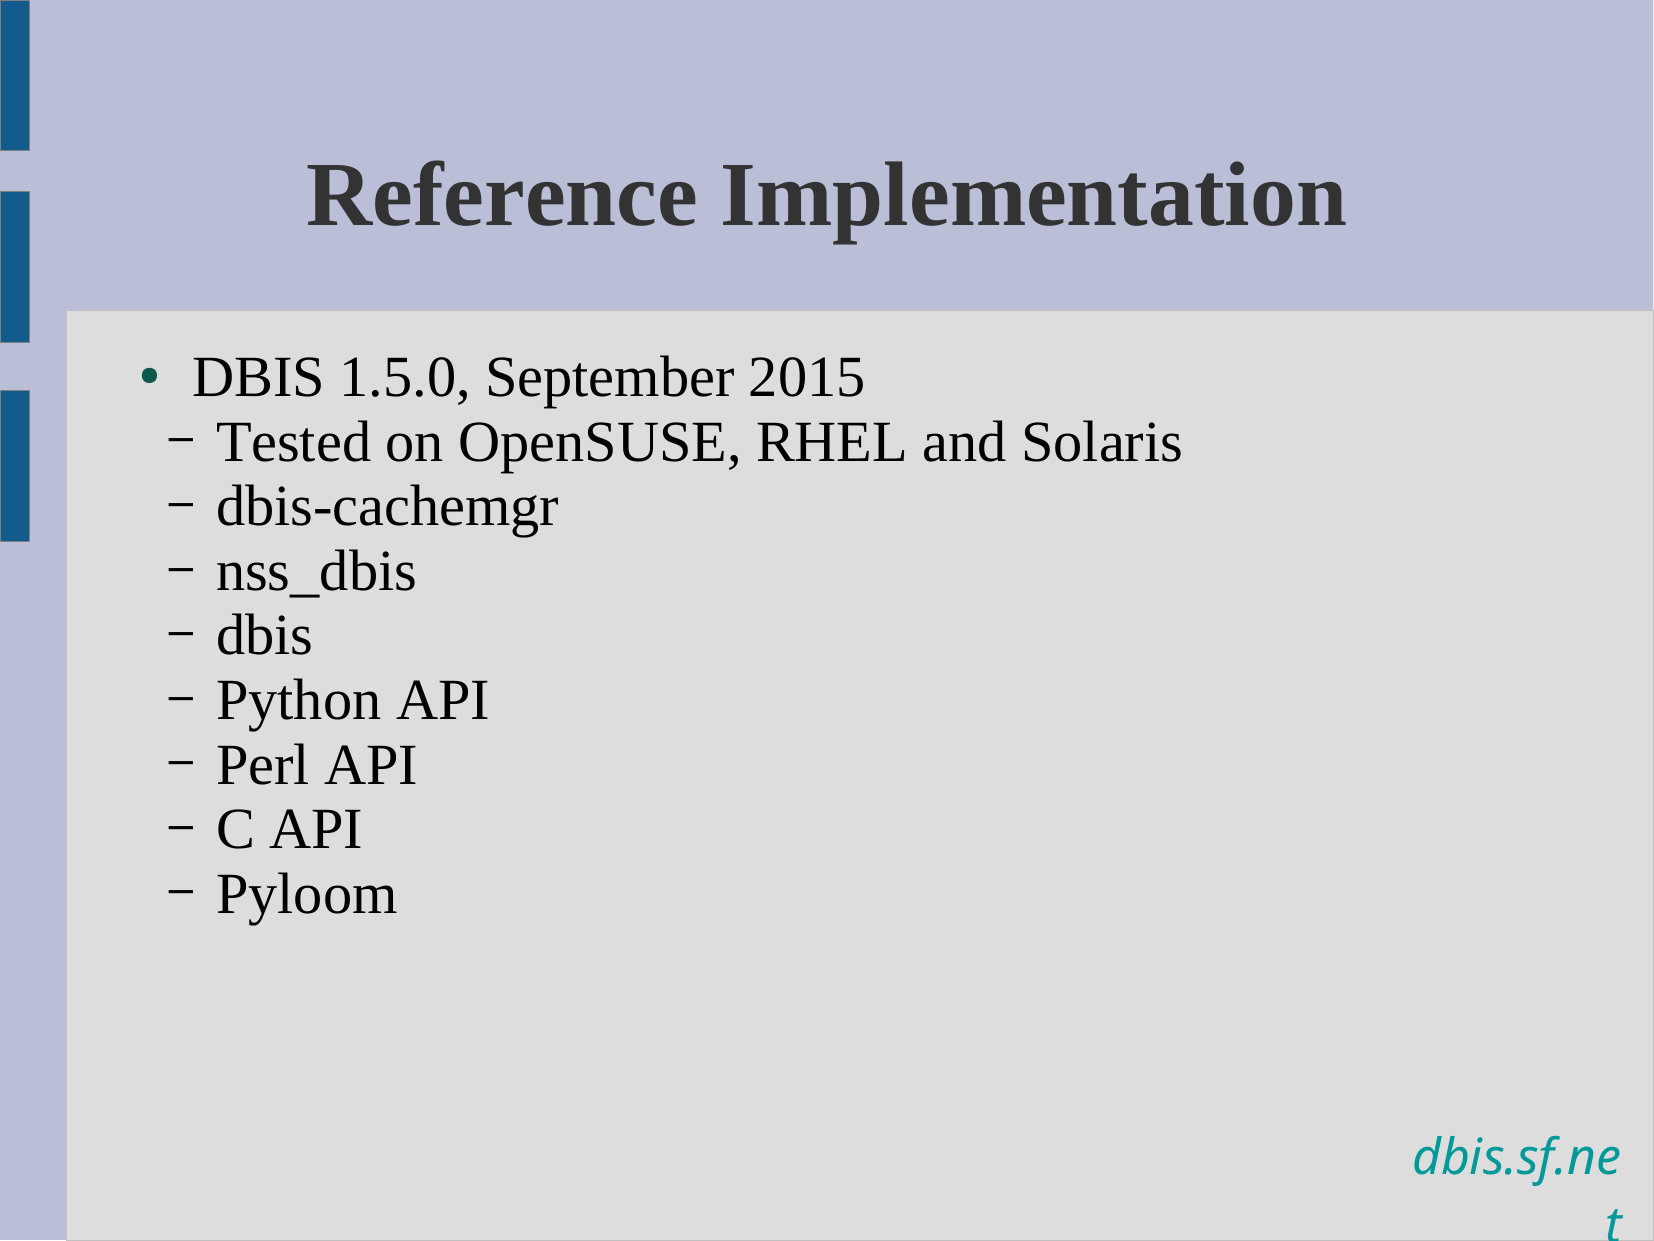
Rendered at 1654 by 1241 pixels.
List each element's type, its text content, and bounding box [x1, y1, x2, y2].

list DBIS 1.5.0, September 2015 Tested on OpenSUSE, RHEL and Solaris dbis-cachemgr nss_dbis dbis Python API Perl API C API Pyloom [121, 344, 1534, 1217]
title Reference Implementation [121, 91, 1534, 299]
text_box dbis.sf.net [1402, 1143, 1622, 1236]
